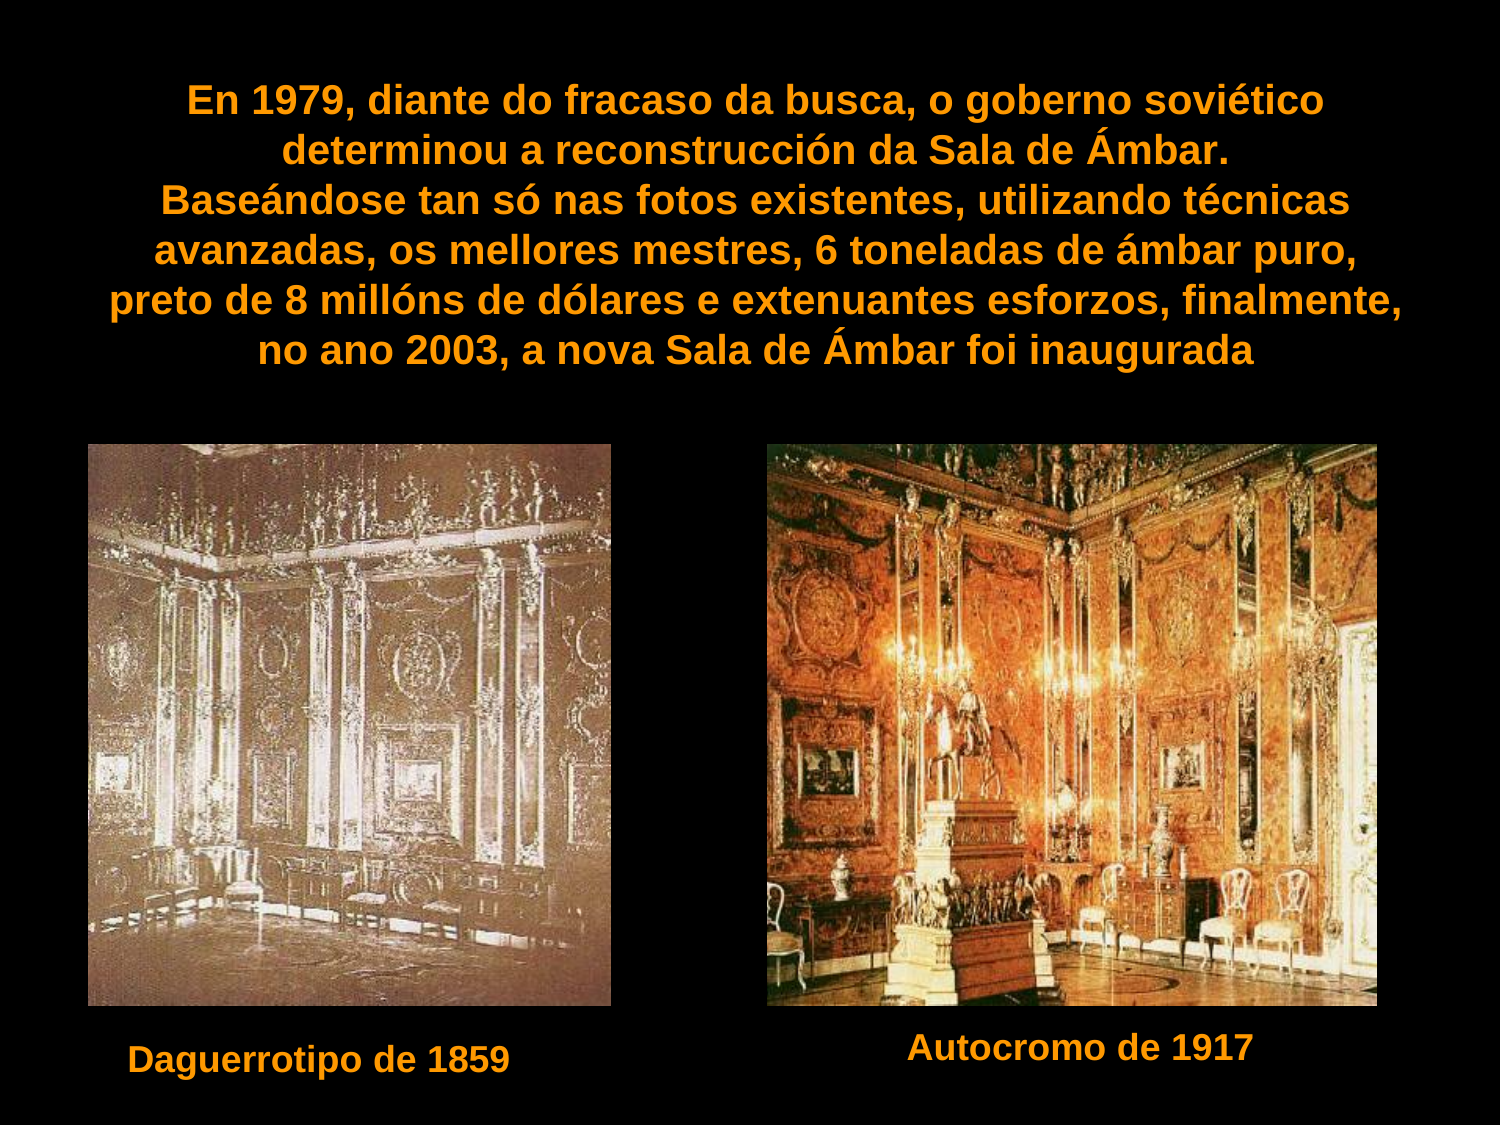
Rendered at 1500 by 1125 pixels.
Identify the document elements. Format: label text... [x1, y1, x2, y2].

picture [767, 444, 1377, 1006]
text_box En 1979, diante do fracaso da busca, o goberno soviético determinou a reconstrucción da Sala de Ámbar. Baseándose tan só nas fotos existentes, utilizando técnicas avanzadas, os mellores mestres, 6 toneladas de ámbar puro, preto de 8 millóns de dólares e extenuantes esforzos, finalmente, no ano 2003, a nova Sala de Ámbar foi inaugurada [88, 64, 1424, 381]
text_box Daguerrotipo de 1859 [112, 1027, 526, 1088]
text_box Autocromo de 1917 [891, 1015, 1270, 1077]
picture [88, 444, 611, 1006]
